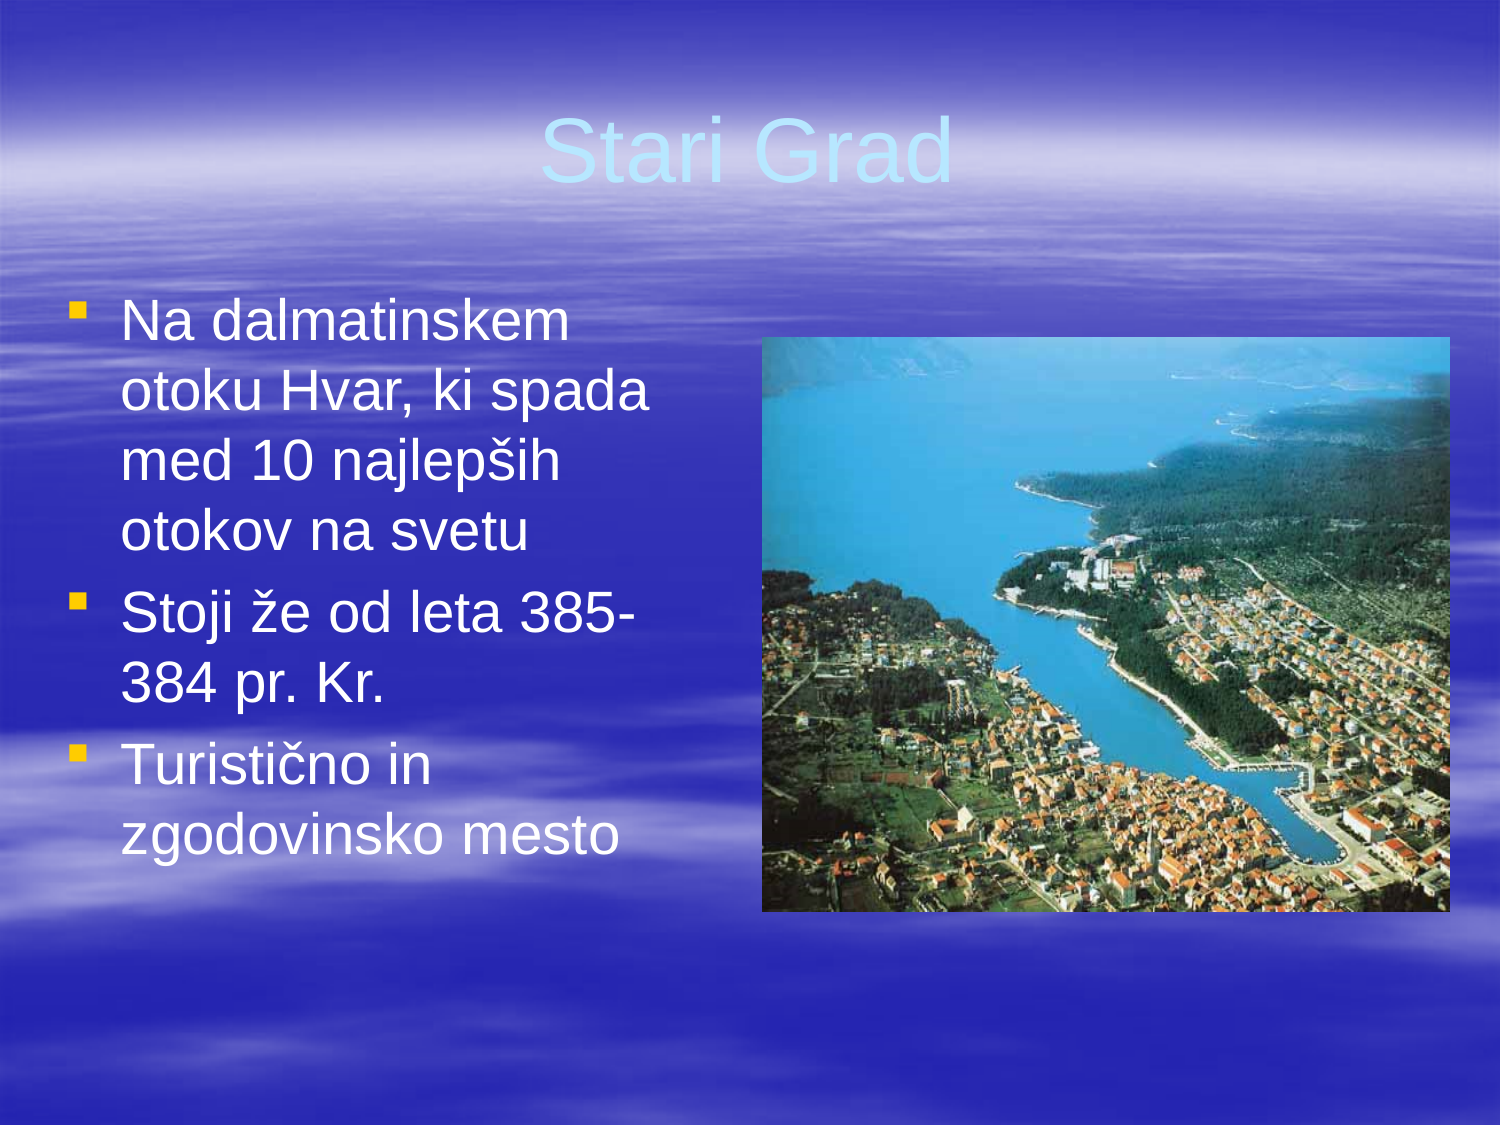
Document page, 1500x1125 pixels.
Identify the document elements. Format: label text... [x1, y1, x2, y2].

title Stari Grad [49, 37, 1446, 255]
list Na dalmatinskem otoku Hvar, ki spada med 10 najlepših otokov na svetu Stoji že od leta 385-384 pr. Kr. Turistično in zgodovinsko mesto [49, 275, 738, 1001]
picture [0, 0, 1500, 1125]
